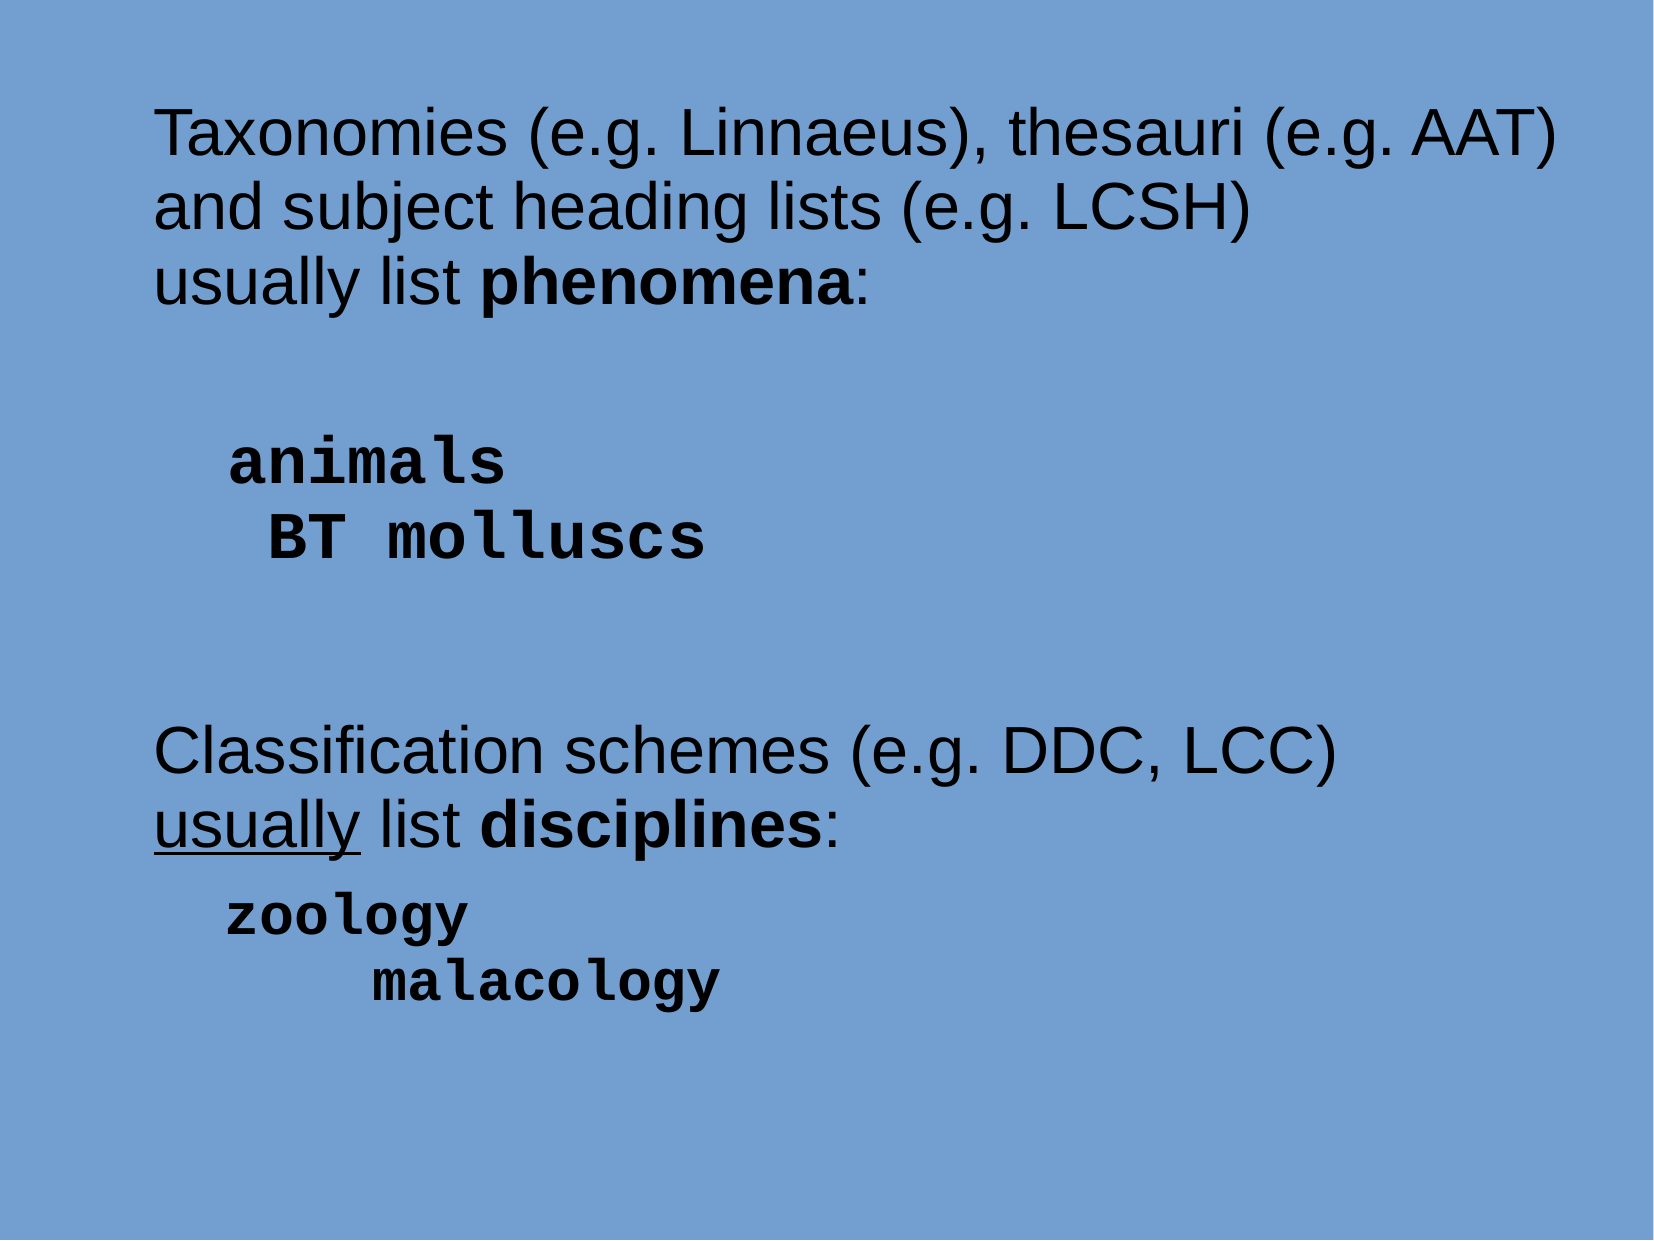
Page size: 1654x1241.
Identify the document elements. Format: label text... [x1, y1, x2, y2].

list Taxonomies (e.g. Linnaeus), thesauri (e.g. AAT) and subject heading lists (e.g. LCSH) usually list phenomena: animals BT molluscs Classification schemes (e.g. DDC, LCC) usually list disciplines: zoology malacology [82, 94, 1571, 1111]
